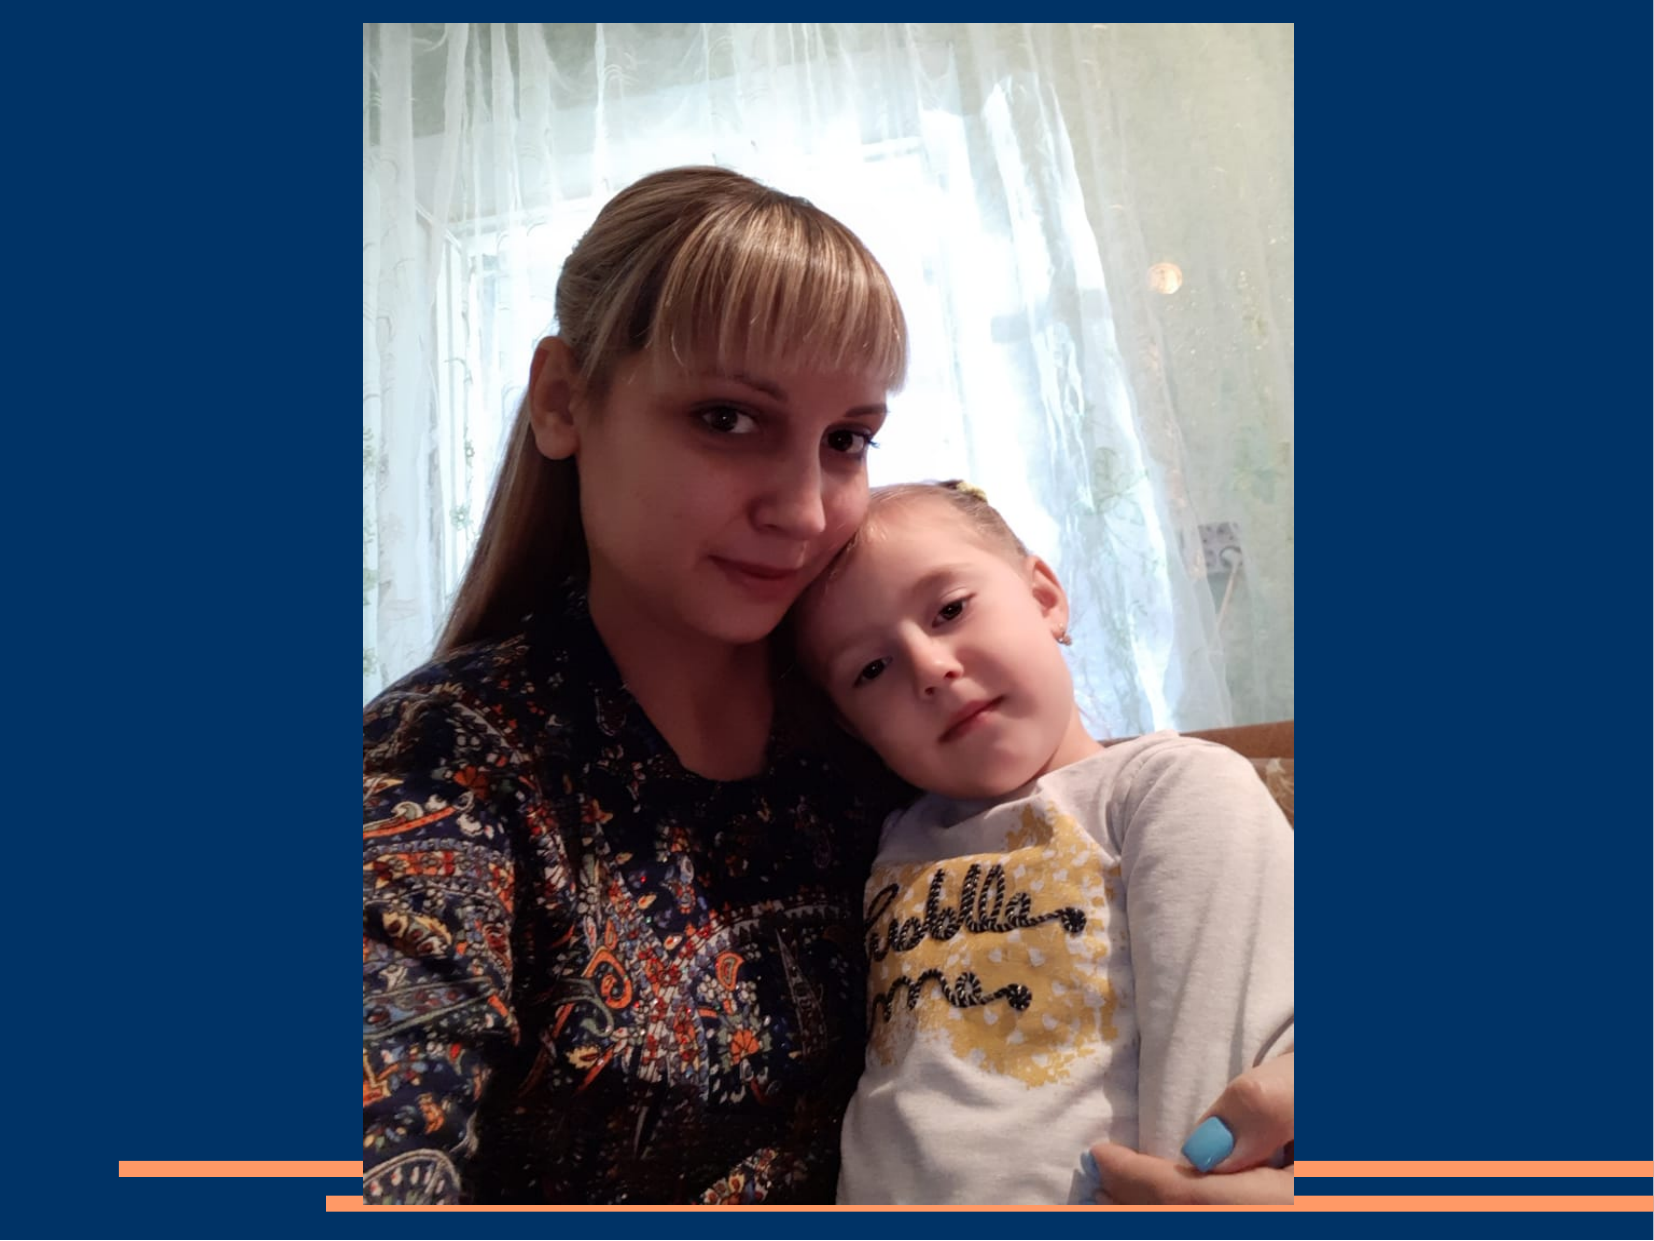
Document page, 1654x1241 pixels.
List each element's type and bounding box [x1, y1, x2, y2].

picture [363, 23, 1294, 1205]
